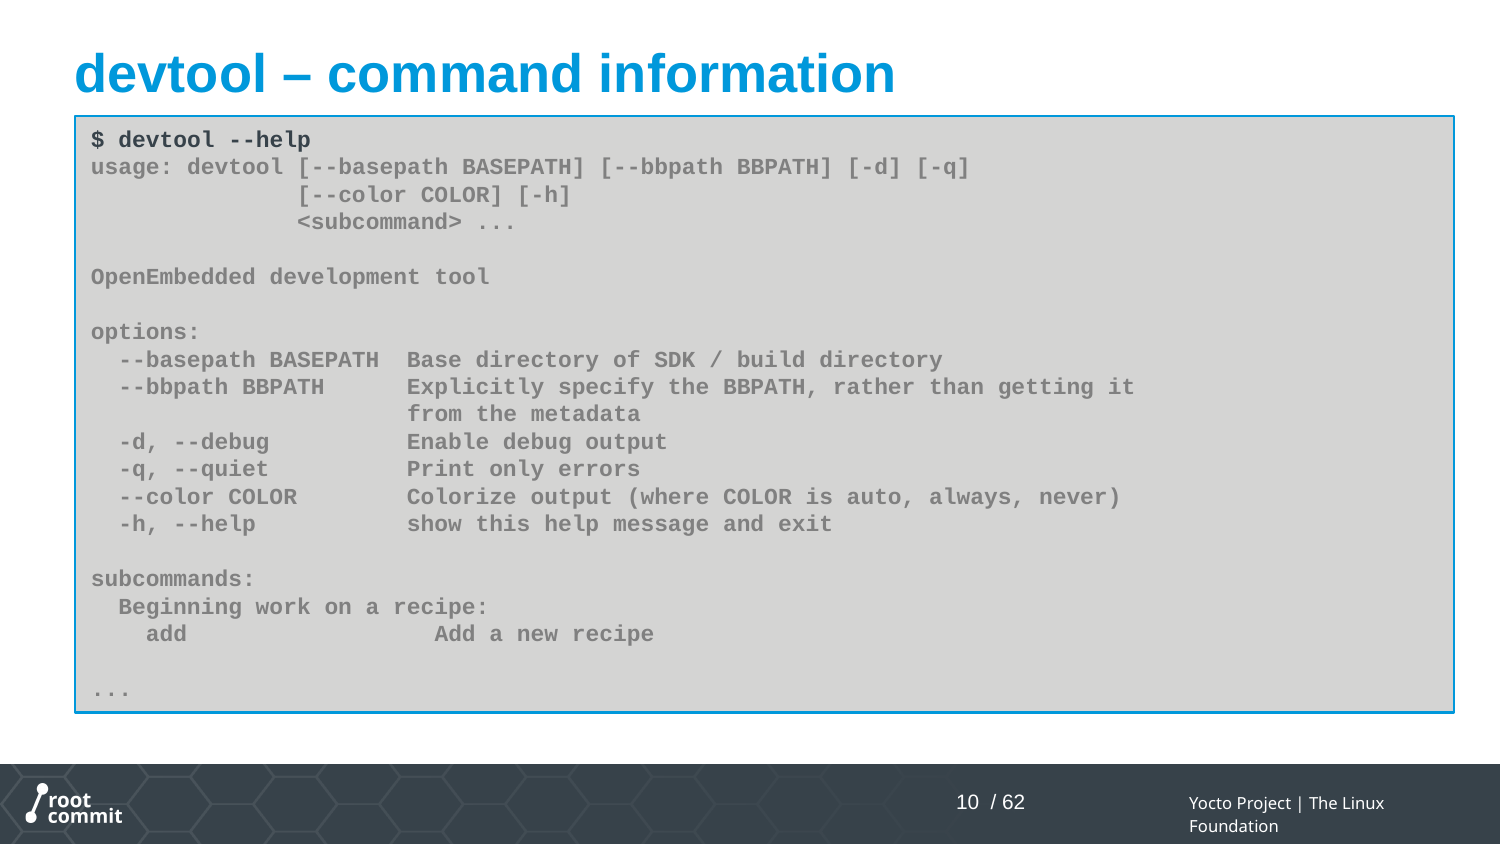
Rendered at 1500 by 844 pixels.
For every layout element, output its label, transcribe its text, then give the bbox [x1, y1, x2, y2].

picture [0, 0, 1500, 844]
text_box $ devtool --help usage: devtool [--basepath BASEPATH] [--bbpath BBPATH] [-d] [-q] [--color COLOR] [-h] <subcommand> ... OpenEmbedded development tool options: --basepath BASEPATH Base directory of SDK / build directory --bbpath BBPATH Explicitly specify the BBPATH, rather than getting it from the metadata -d, --debug Enable debug output -q, --quiet Print only errors --color COLOR Colorize output (where COLOR is auto, always, never) -h, --help show this help message and exit subcommands: Beginning work on a recipe: add Add a new recipe ... [75, 116, 1455, 713]
text_box devtool – command information [74, 50, 1424, 159]
